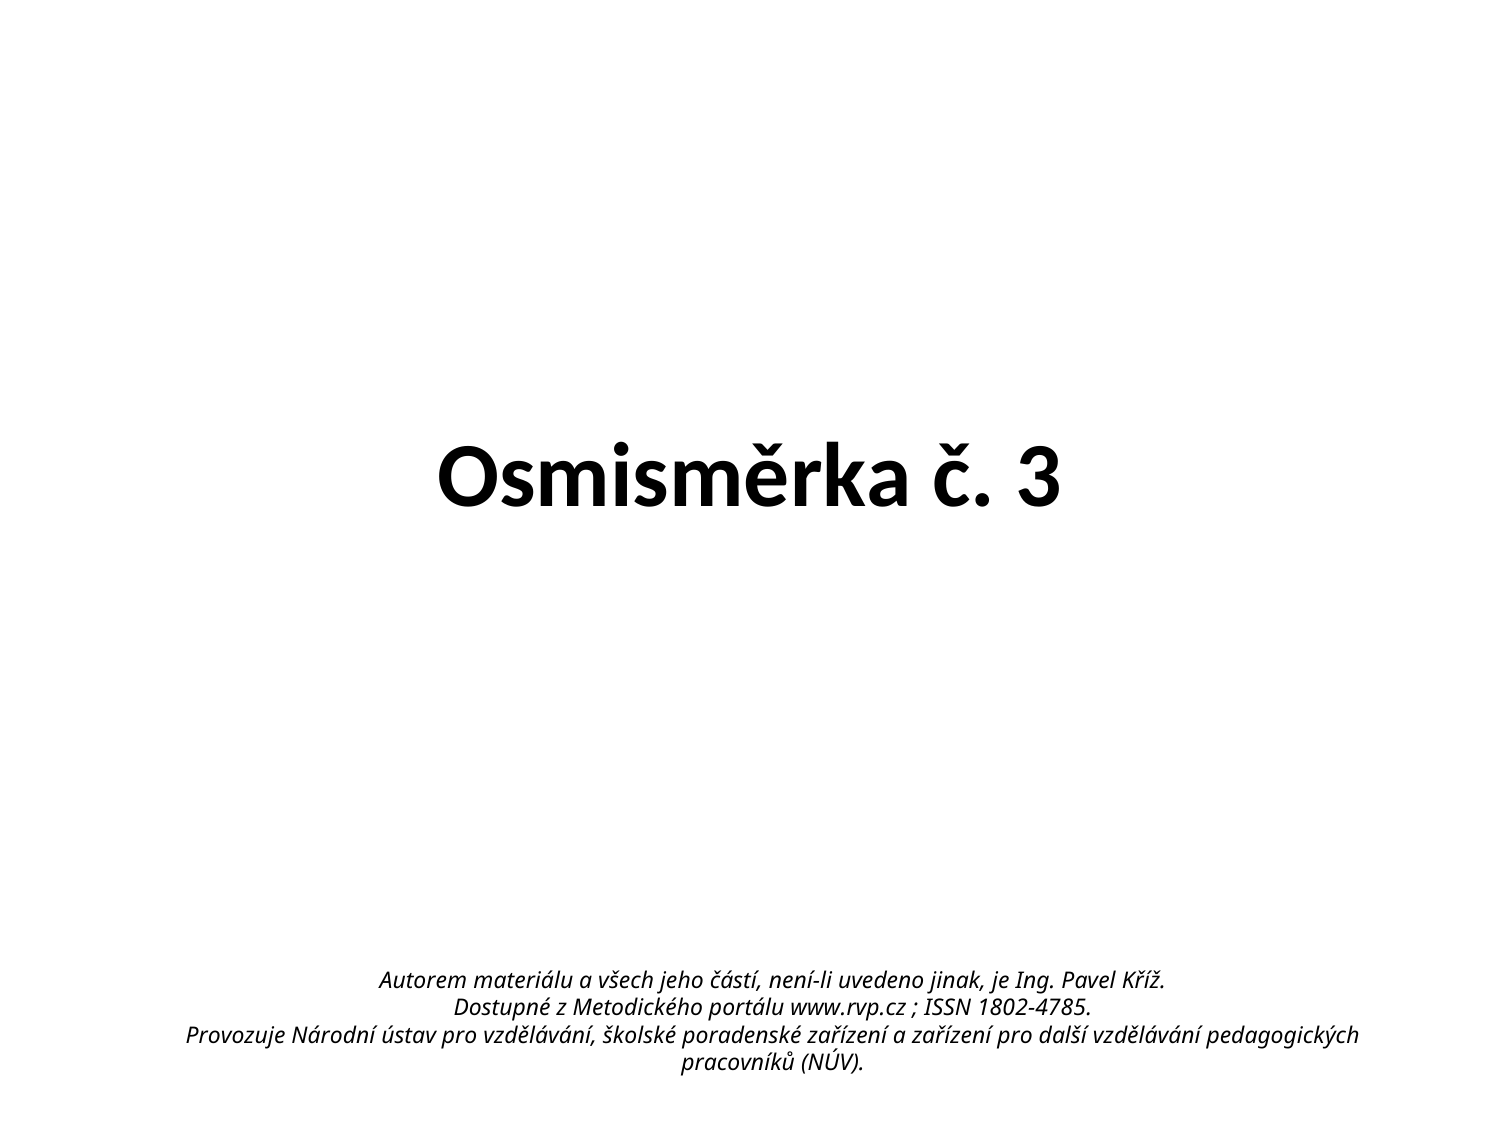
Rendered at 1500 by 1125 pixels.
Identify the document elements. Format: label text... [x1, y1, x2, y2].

text_box Autorem materiálu a všech jeho částí, není-li uvedeno jinak, je Ing. Pavel Kříž. Dostupné z Metodického portálu www.rvp.cz ; ISSN 1802-4785. Provozuje Národní ústav pro vzdělávání, školské poradenské zařízení a zařízení pro další vzdělávání pedagogických pracovníků (NÚV). [140, 957, 1407, 1084]
title Osmisměrka č. 3 [112, 349, 1388, 591]
